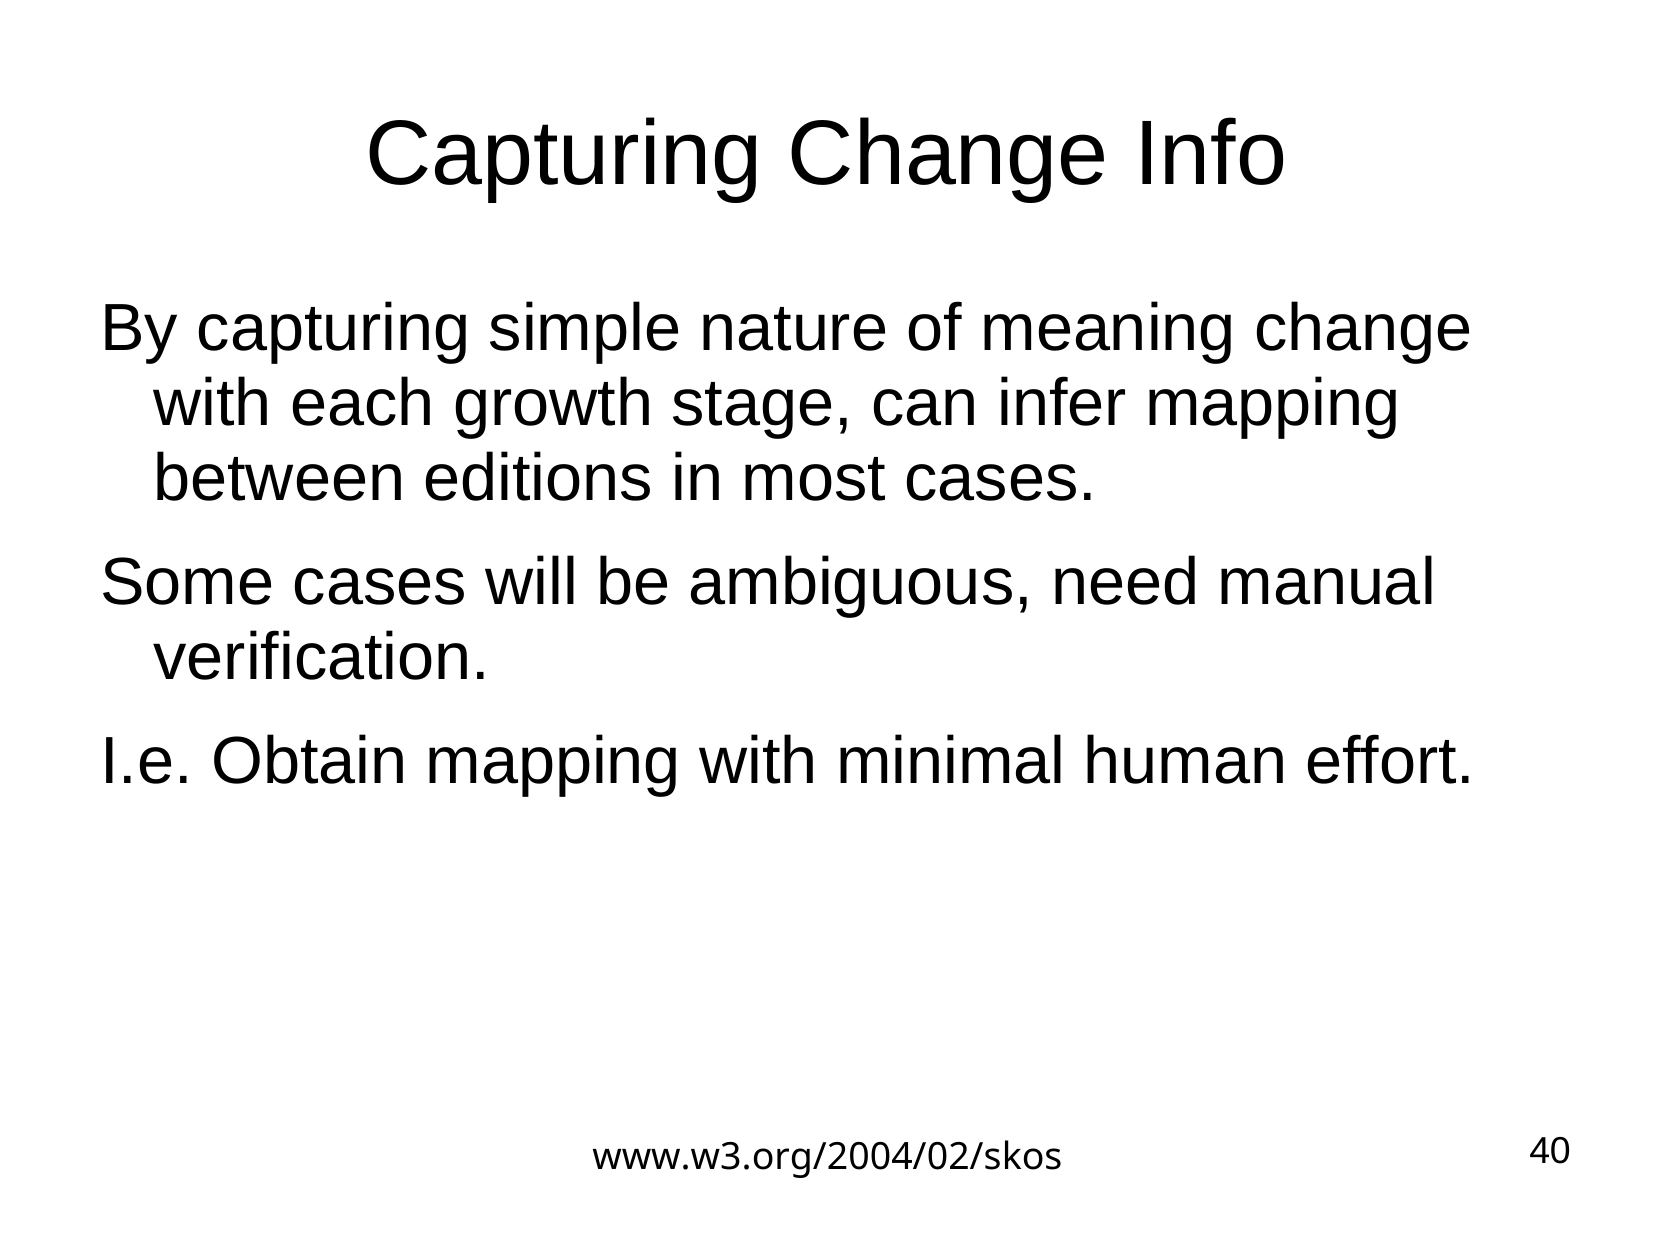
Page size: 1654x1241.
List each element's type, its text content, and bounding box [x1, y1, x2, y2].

title Capturing Change Info [82, 49, 1571, 257]
list By capturing simple nature of meaning change with each growth stage, can infer mapping between editions in most cases. Some cases will be ambiguous, need manual verification. I.e. Obtain mapping with minimal human effort. [82, 290, 1571, 1109]
